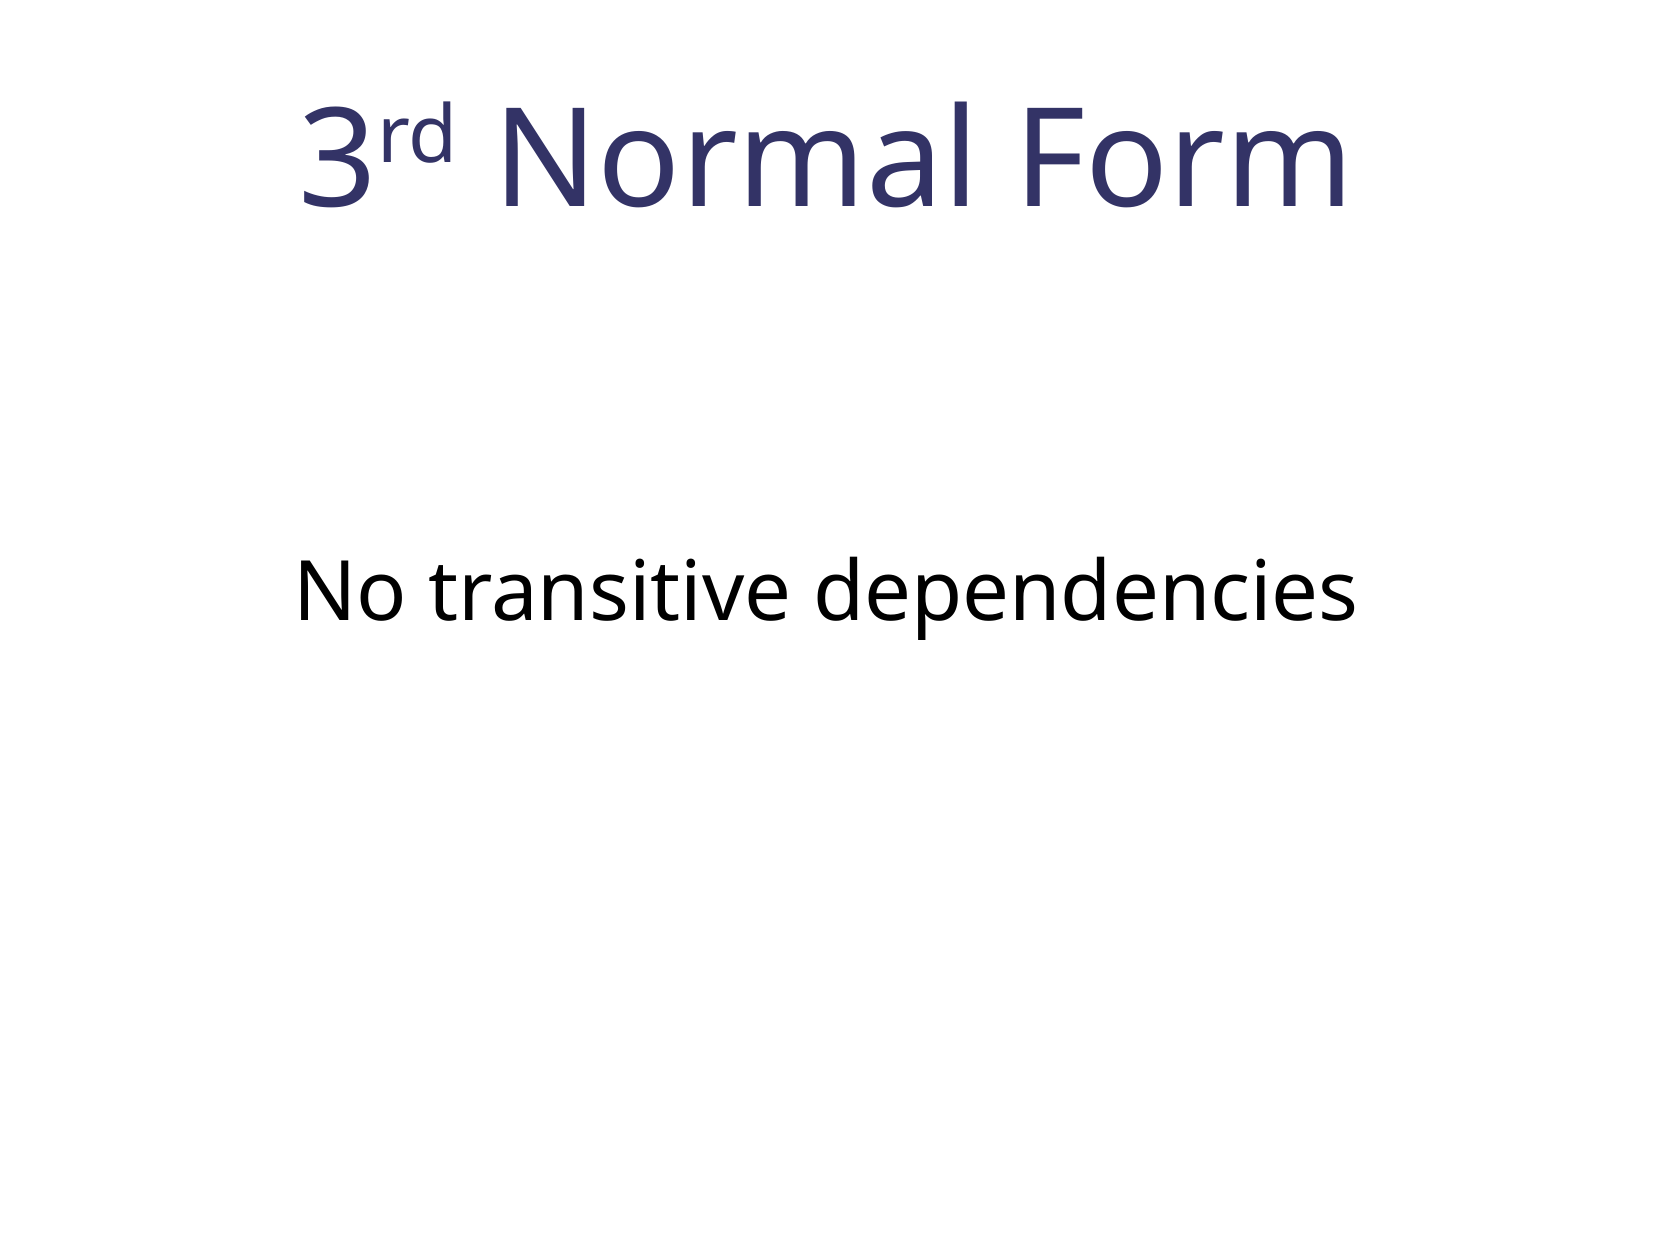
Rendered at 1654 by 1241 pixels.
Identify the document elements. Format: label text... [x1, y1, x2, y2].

subtitle No transitive dependencies [82, 531, 1571, 1109]
title 3rd Normal Form [82, 49, 1571, 257]
